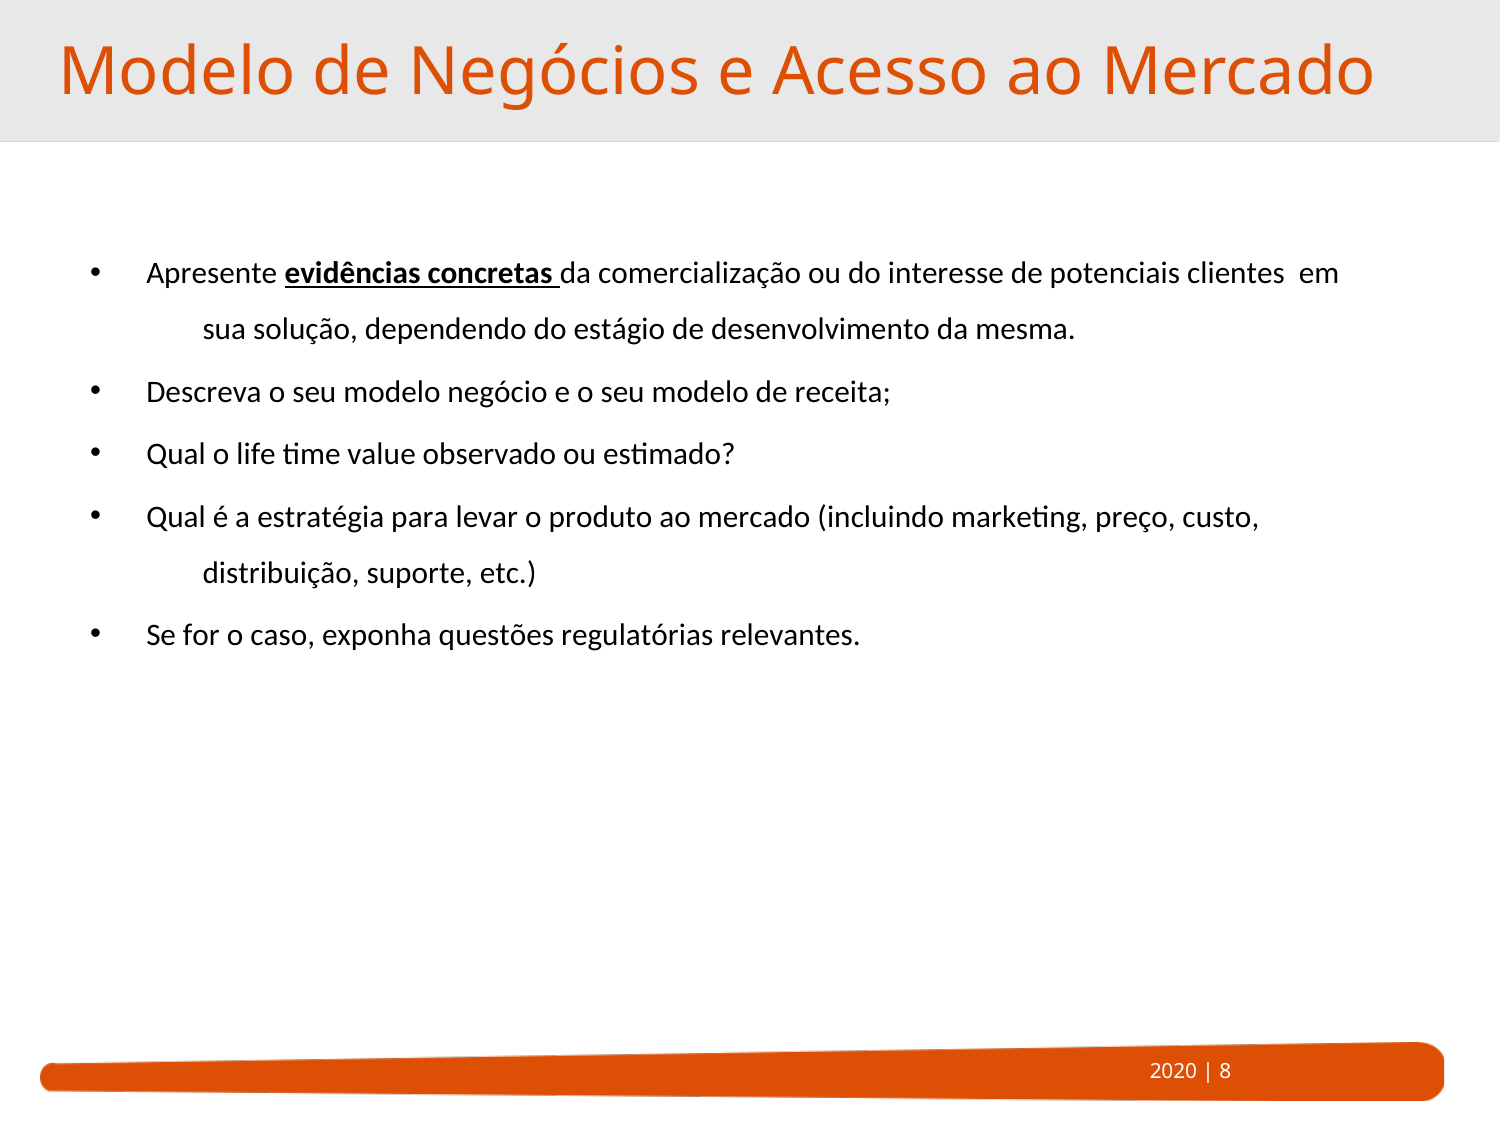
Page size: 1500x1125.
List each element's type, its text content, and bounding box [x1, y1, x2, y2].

text_box Apresente evidências concretas da comercialização ou do interesse de potenciais clientes em sua solução, dependendo do estágio de desenvolvimento da mesma. Descreva o seu modelo negócio e o seu modelo de receita; Qual o life time value observado ou estimado? Qual é a estratégia para levar o produto ao mercado (incluindo marketing, preço, custo, distribuição, suporte, etc.) Se for o caso, exponha questões regulatórias relevantes. [75, 226, 1365, 1059]
text_box Modelo de Negócios e Acesso ao Mercado [58, 2, 1440, 148]
